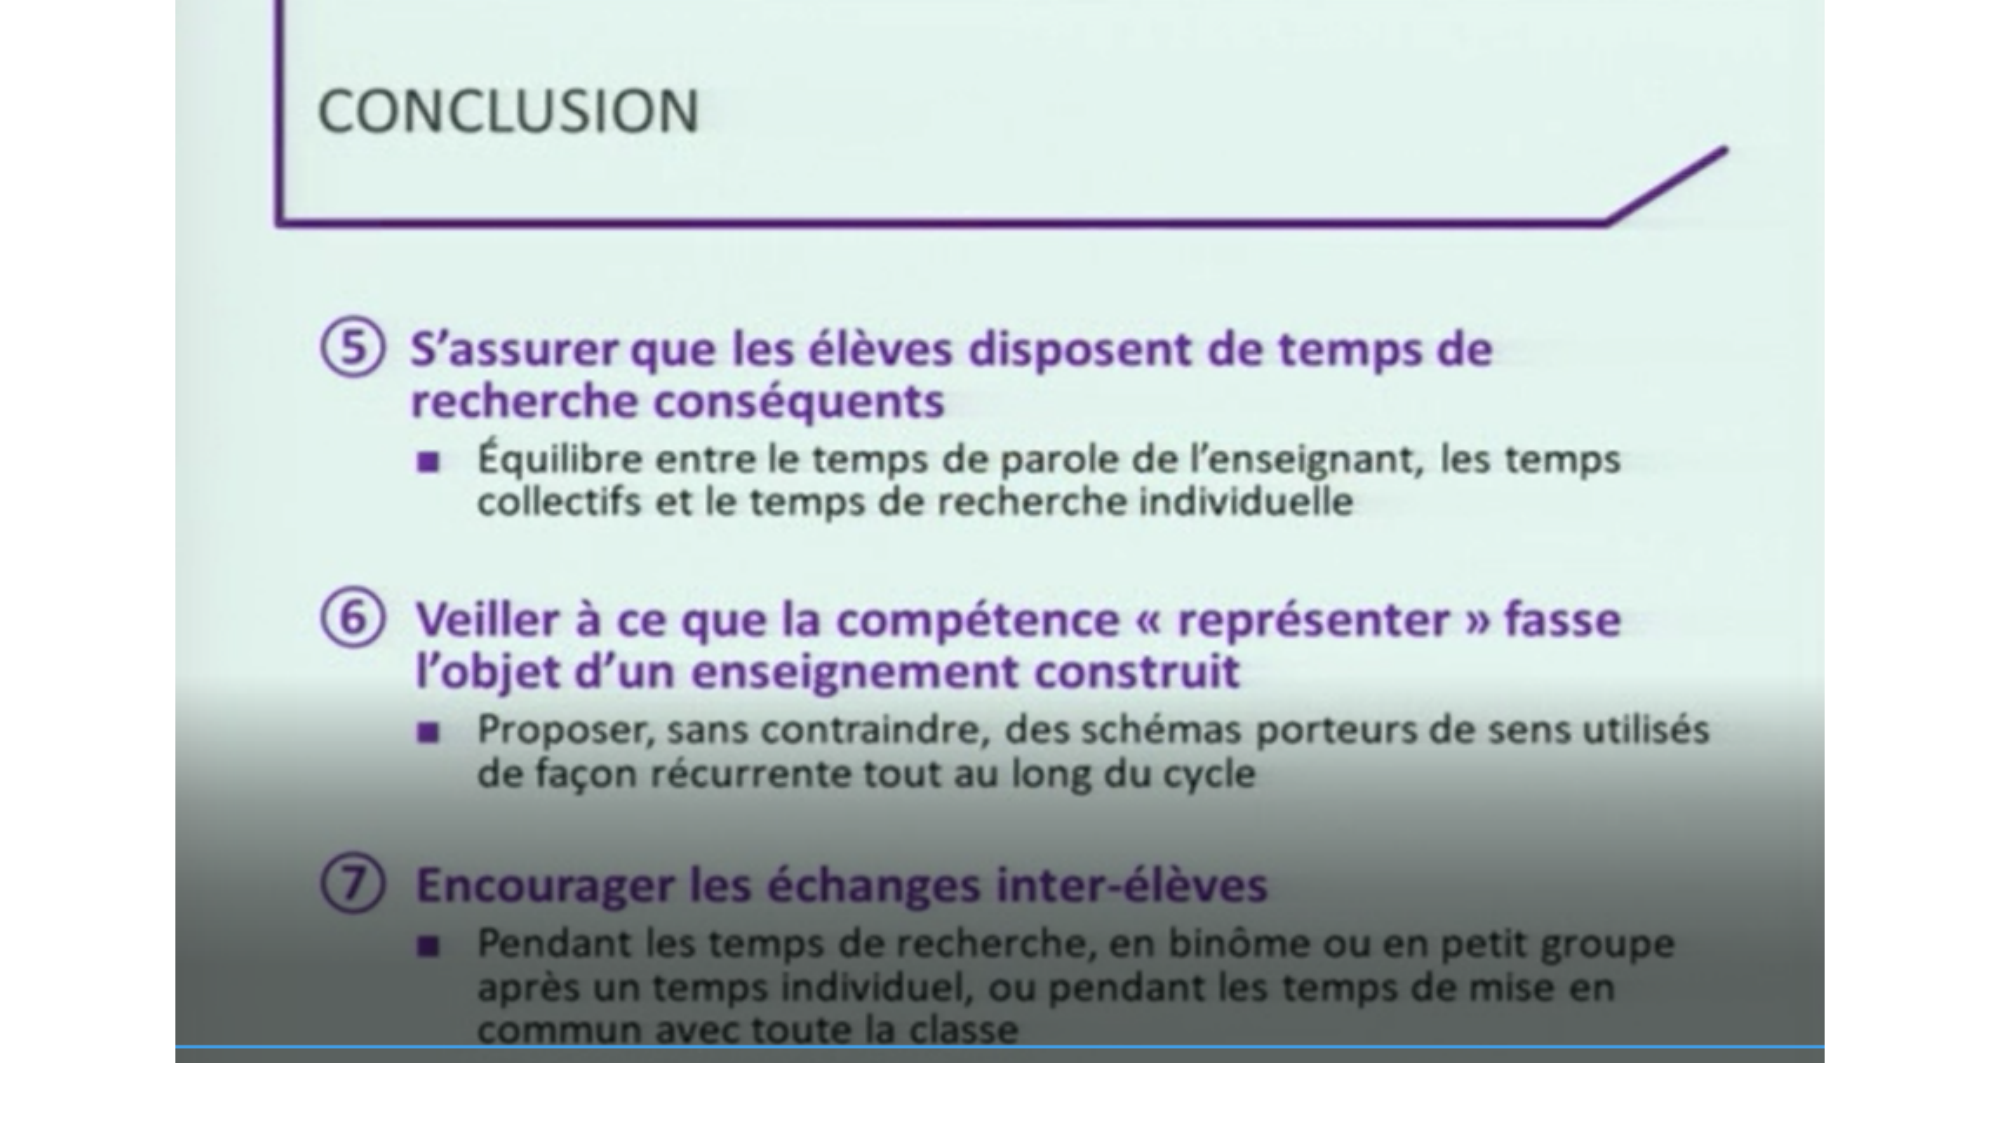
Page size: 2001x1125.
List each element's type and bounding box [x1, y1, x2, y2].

picture [175, 0, 1825, 1063]
